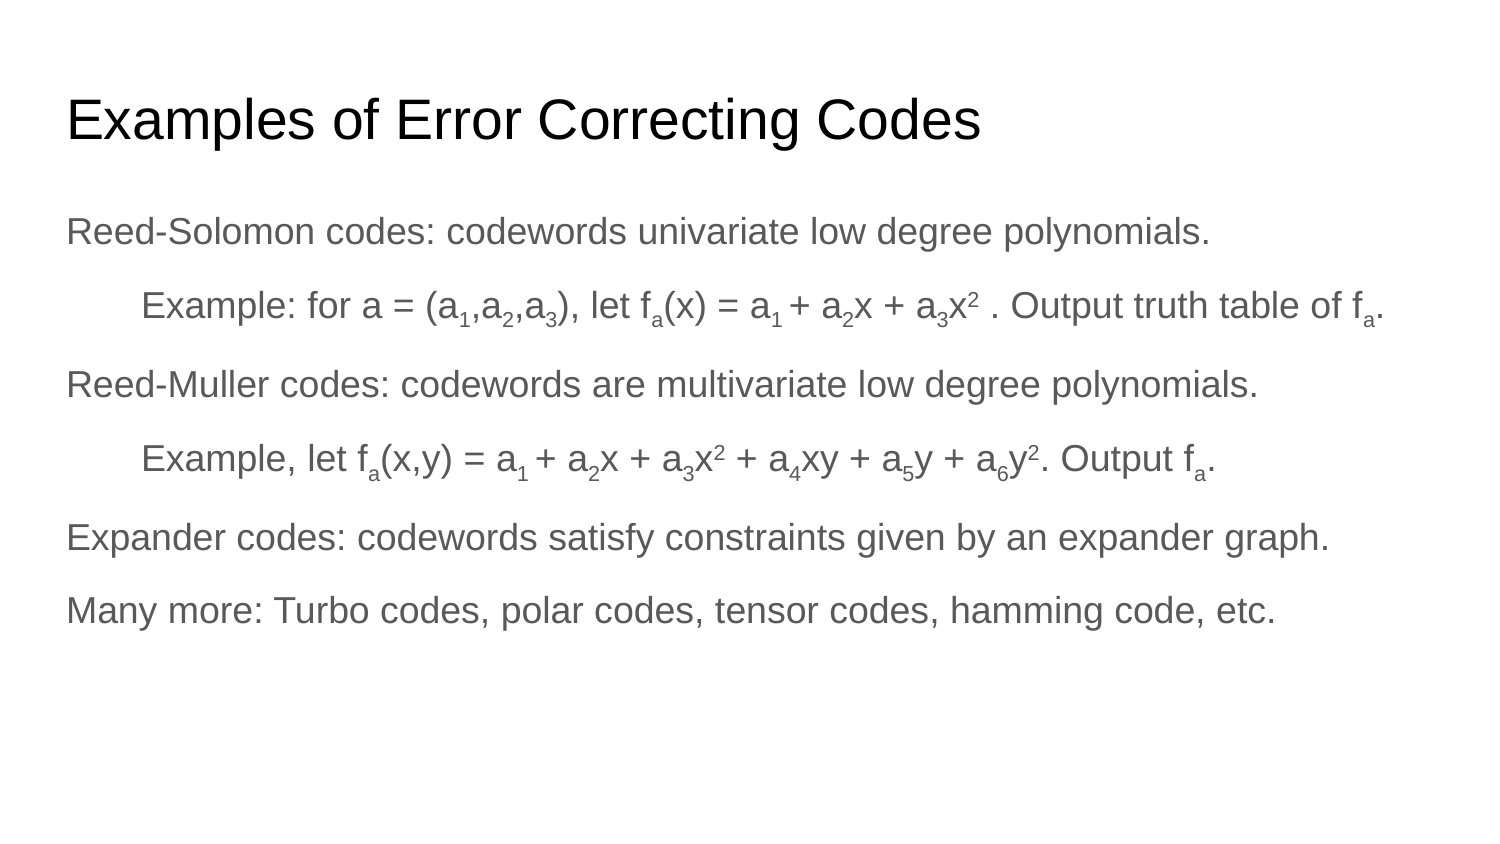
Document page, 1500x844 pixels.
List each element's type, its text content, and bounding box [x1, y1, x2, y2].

title Examples of Error Correcting Codes [51, 72, 1449, 167]
list Reed-Solomon codes: codewords univariate low degree polynomials. Example: for a = (a1,a2,a3), let fa(x) = a1 + a2x + a3x2 . Output truth table of fa. Reed-Muller codes: codewords are multivariate low degree polynomials. Example, let fa(x,y) = a1 + a2x + a3x2 + a4xy + a5y + a6y2. Output fa. Expander codes: codewords satisfy constraints given by an expander graph. Many more: Turbo codes, polar codes, tensor codes, hamming code, etc. [51, 189, 1449, 750]
